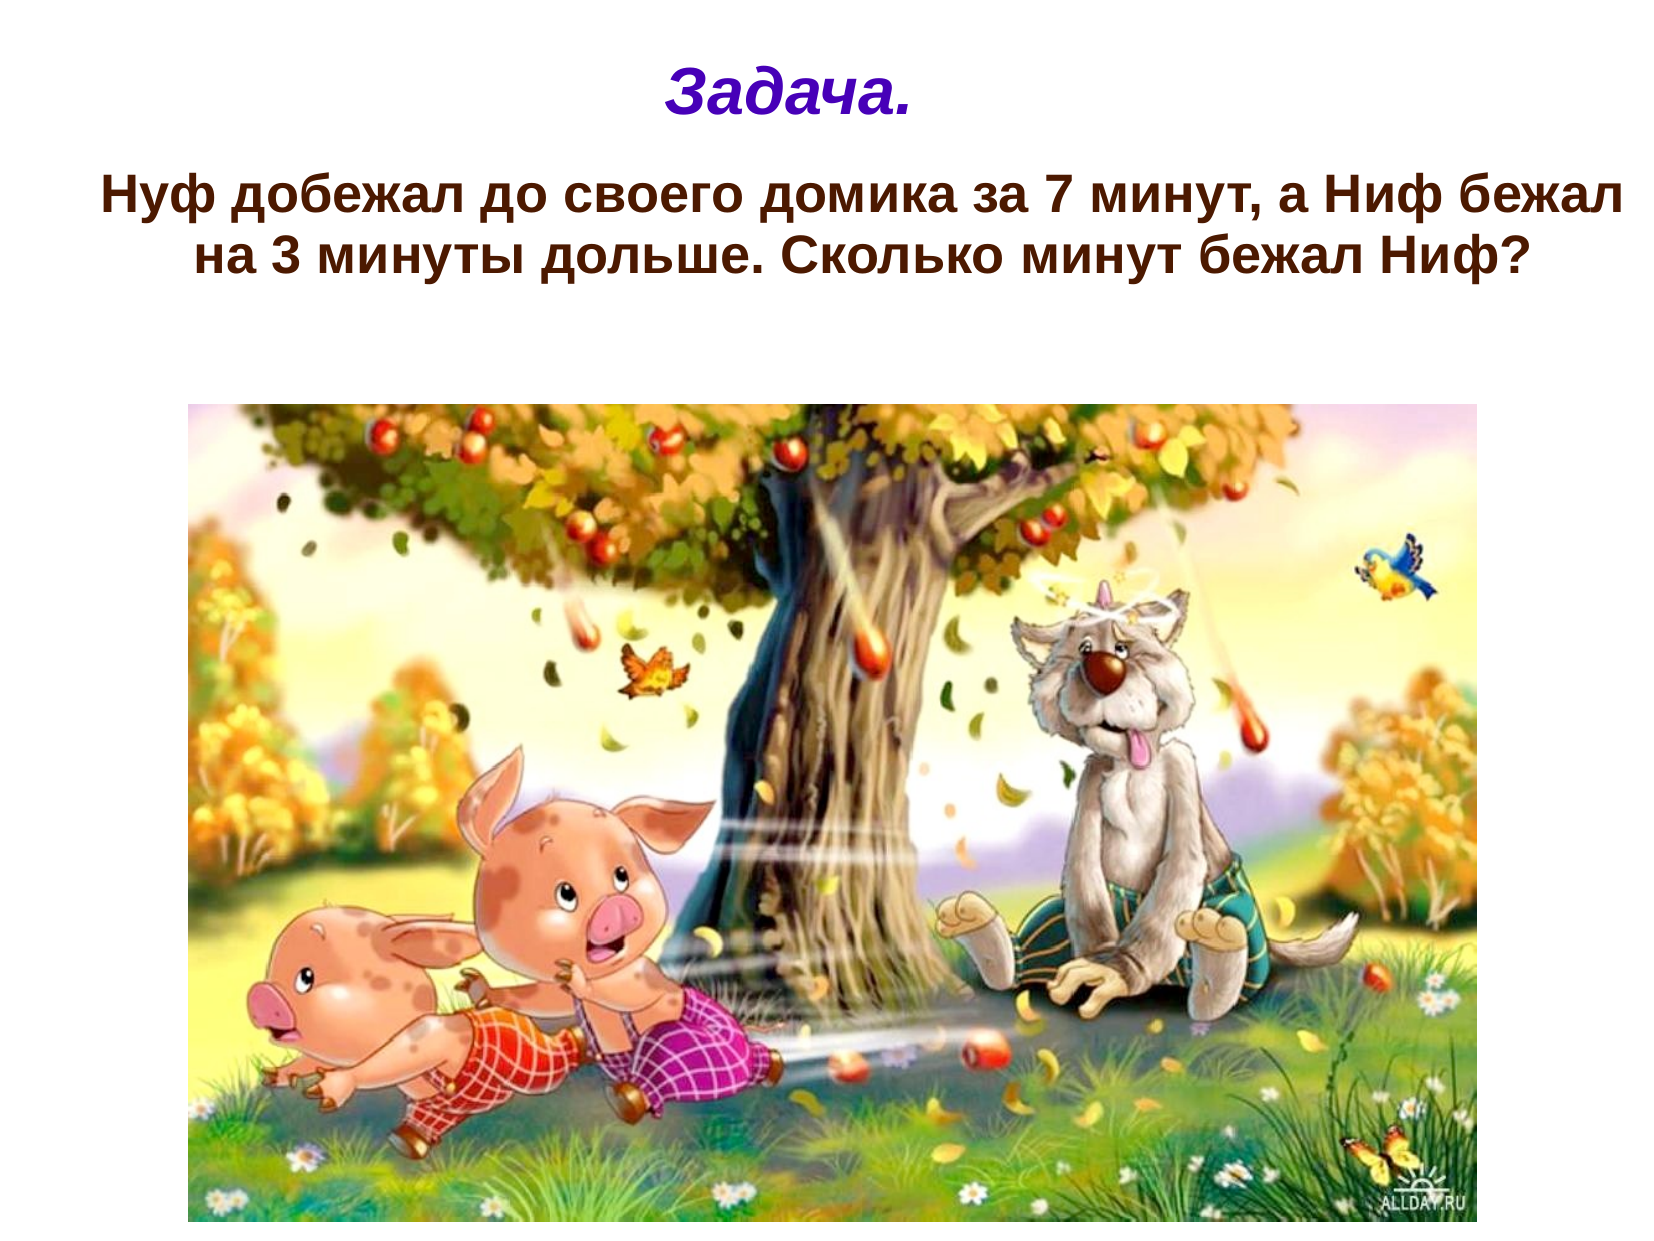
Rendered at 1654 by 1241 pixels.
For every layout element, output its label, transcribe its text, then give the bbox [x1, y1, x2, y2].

text_box Задача. [649, 47, 1085, 137]
picture [188, 404, 1477, 1222]
text_box Нуф добежал до своего домика за 7 минут, а Ниф бежал на 3 минуты дольше. Сколько минут бежал Ниф? [85, 156, 1639, 327]
